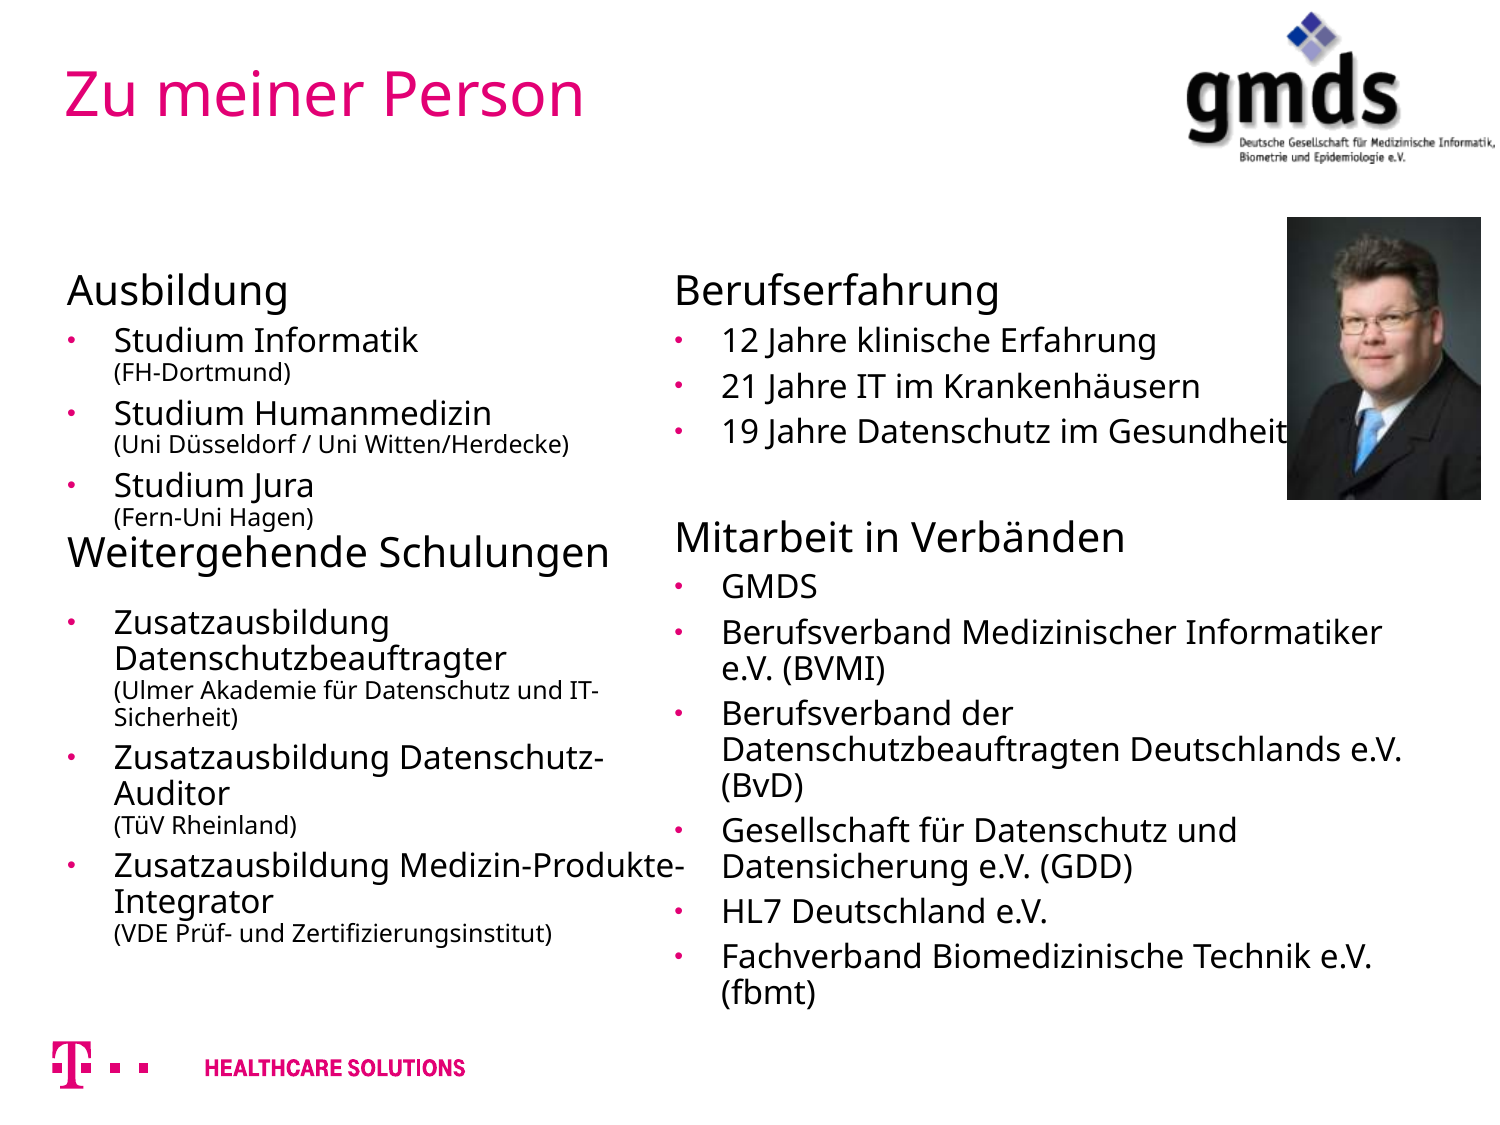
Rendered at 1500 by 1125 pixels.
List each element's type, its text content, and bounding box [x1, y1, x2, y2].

list Ausbildung Studium Informatik (FH-Dortmund) Studium Humanmedizin (Uni Düsseldorf / Uni Witten/Herdecke) Studium Jura (Fern-Uni Hagen) Weitergehende Schulungen Zusatzausbildung Datenschutzbeauftragter (Ulmer Akademie für Datenschutz und IT-Sicherheit) Zusatzausbildung Datenschutz-Auditor (TüV Rheinland) Zusatzausbildung Medizin-Produkte-Integrator (VDE Prüf- und Zertifizierungsinstitut) [52, 262, 659, 1005]
picture [1181, 8, 1495, 164]
list Berufserfahrung 12 Jahre klinische Erfahrung 21 Jahre IT im Krankenhäusern 19 Jahre Datenschutz im Gesundheitswesen Mitarbeit in Verbänden GMDS Berufsverband Medizinischer Informatiker e.V. (BVMI) Berufsverband der Datenschutzbeauftragten Deutschlands e.V. (BvD) Gesellschaft für Datenschutz und Datensicherung e.V. (GDD) HL7 Deutschland e.V. Fachverband Biomedizinische Technik e.V. (fbmt) [659, 262, 1427, 1012]
picture [1287, 217, 1481, 500]
title Zu meiner Person [50, 54, 1177, 189]
